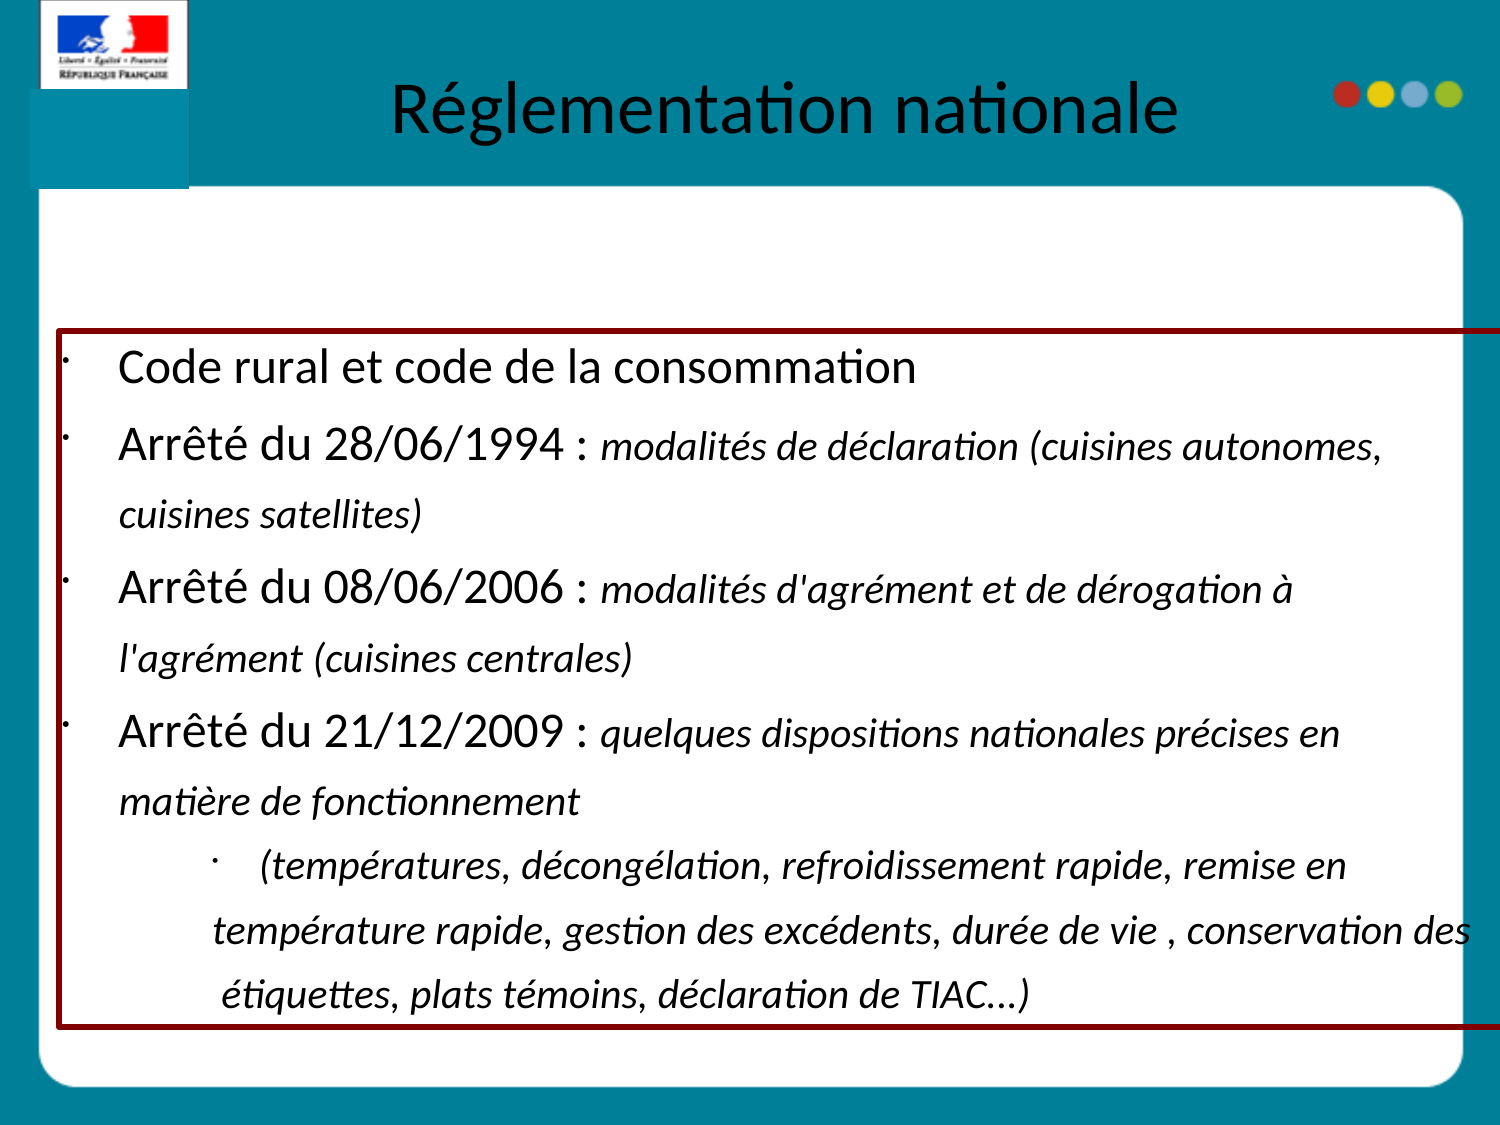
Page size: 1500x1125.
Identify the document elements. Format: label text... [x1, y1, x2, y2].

title Réglementation nationale [147, 0, 1423, 207]
list Code rural et code de la consommation Arrêté du 28/06/1994 : modalités de déclaration (cuisines autonomes, cuisines satellites) Arrêté du 08/06/2006 : modalités d'agrément et de dérogation à l'agrément (cuisines centrales) Arrêté du 21/12/2009 : quelques dispositions nationales précises en matière de fonctionnement (températures, décongélation, refroidissement rapide, remise en température rapide, gestion des excédents, durée de vie , conservation des étiquettes, plats témoins, déclaration de TIAC...) [59, 330, 1408, 1028]
